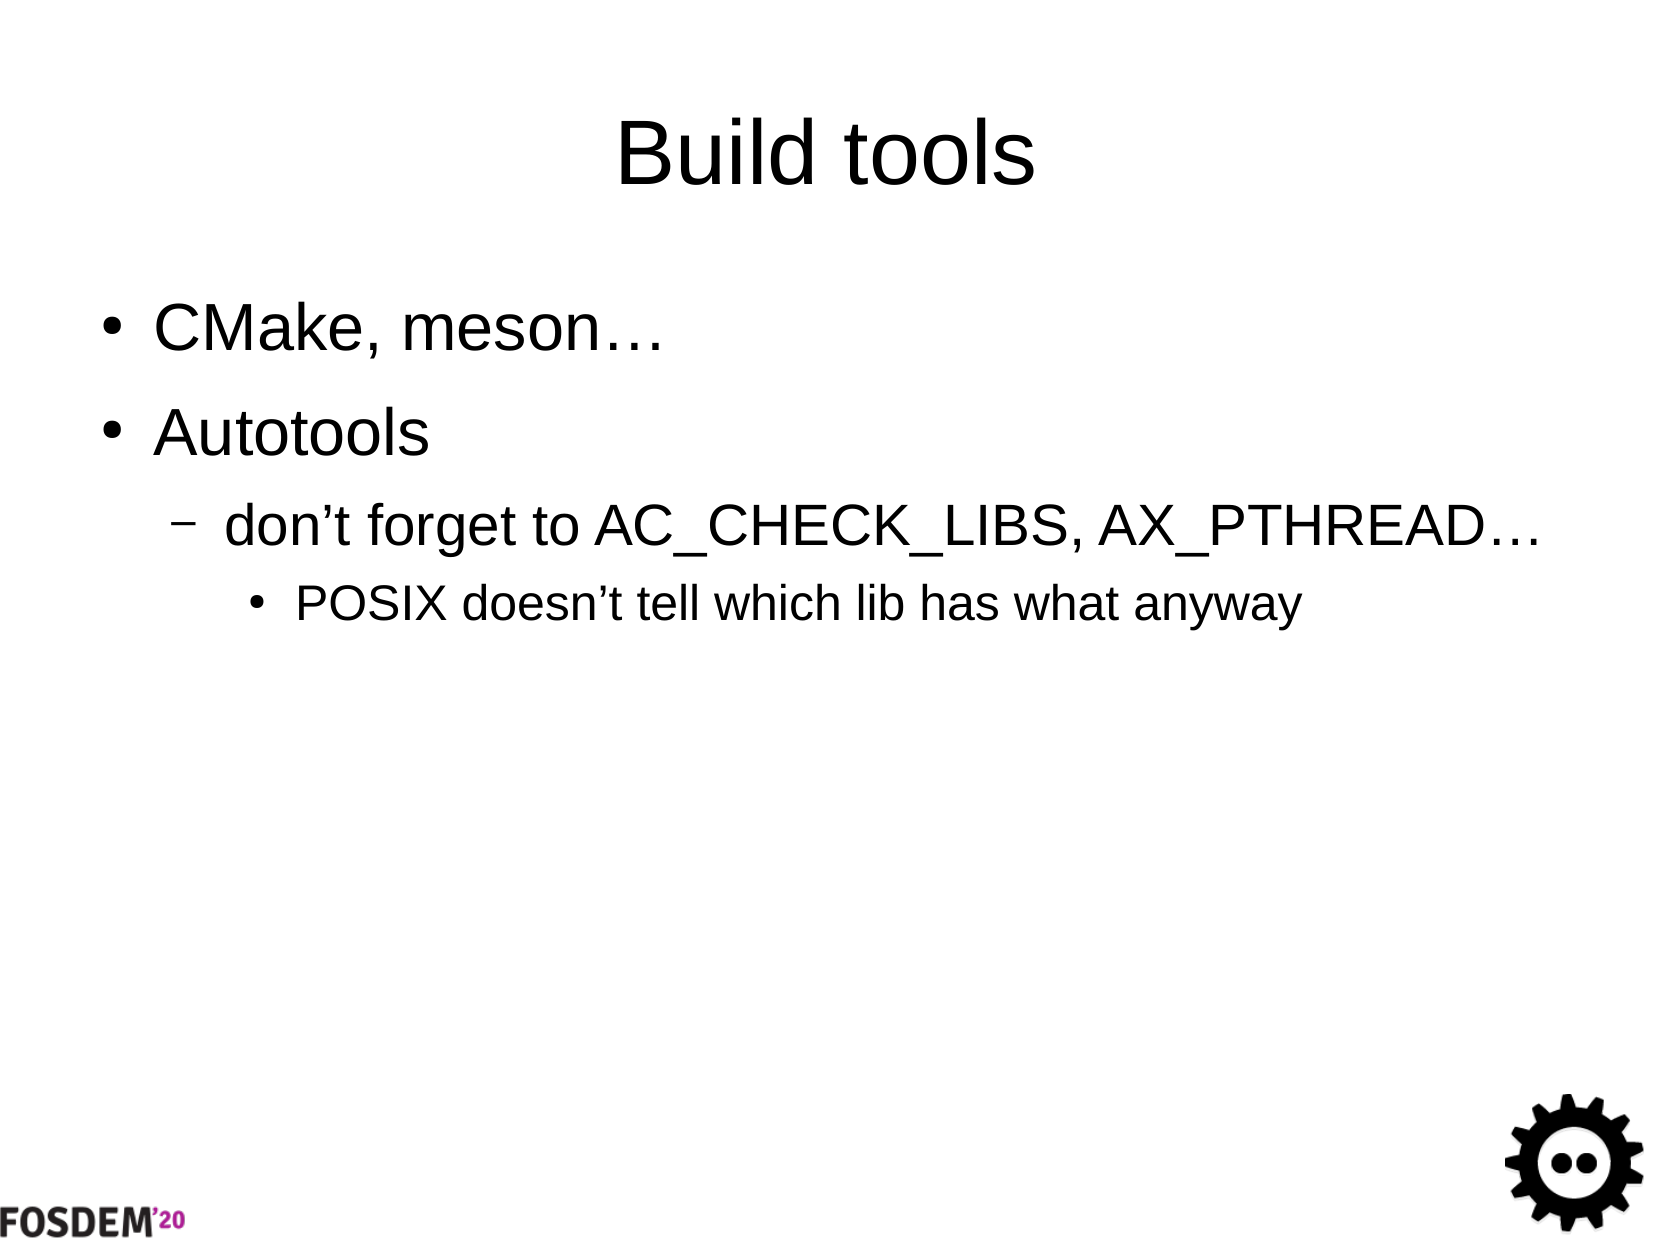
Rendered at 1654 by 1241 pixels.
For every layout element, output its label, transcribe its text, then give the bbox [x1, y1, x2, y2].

list CMake, meson… Autotools don’t forget to AC_CHECK_LIBS, AX_PTHREAD… POSIX doesn’t tell which lib has what anyway [82, 290, 1571, 1010]
picture [0, 1202, 188, 1241]
picture [1505, 1094, 1648, 1235]
title Build tools [82, 49, 1571, 257]
